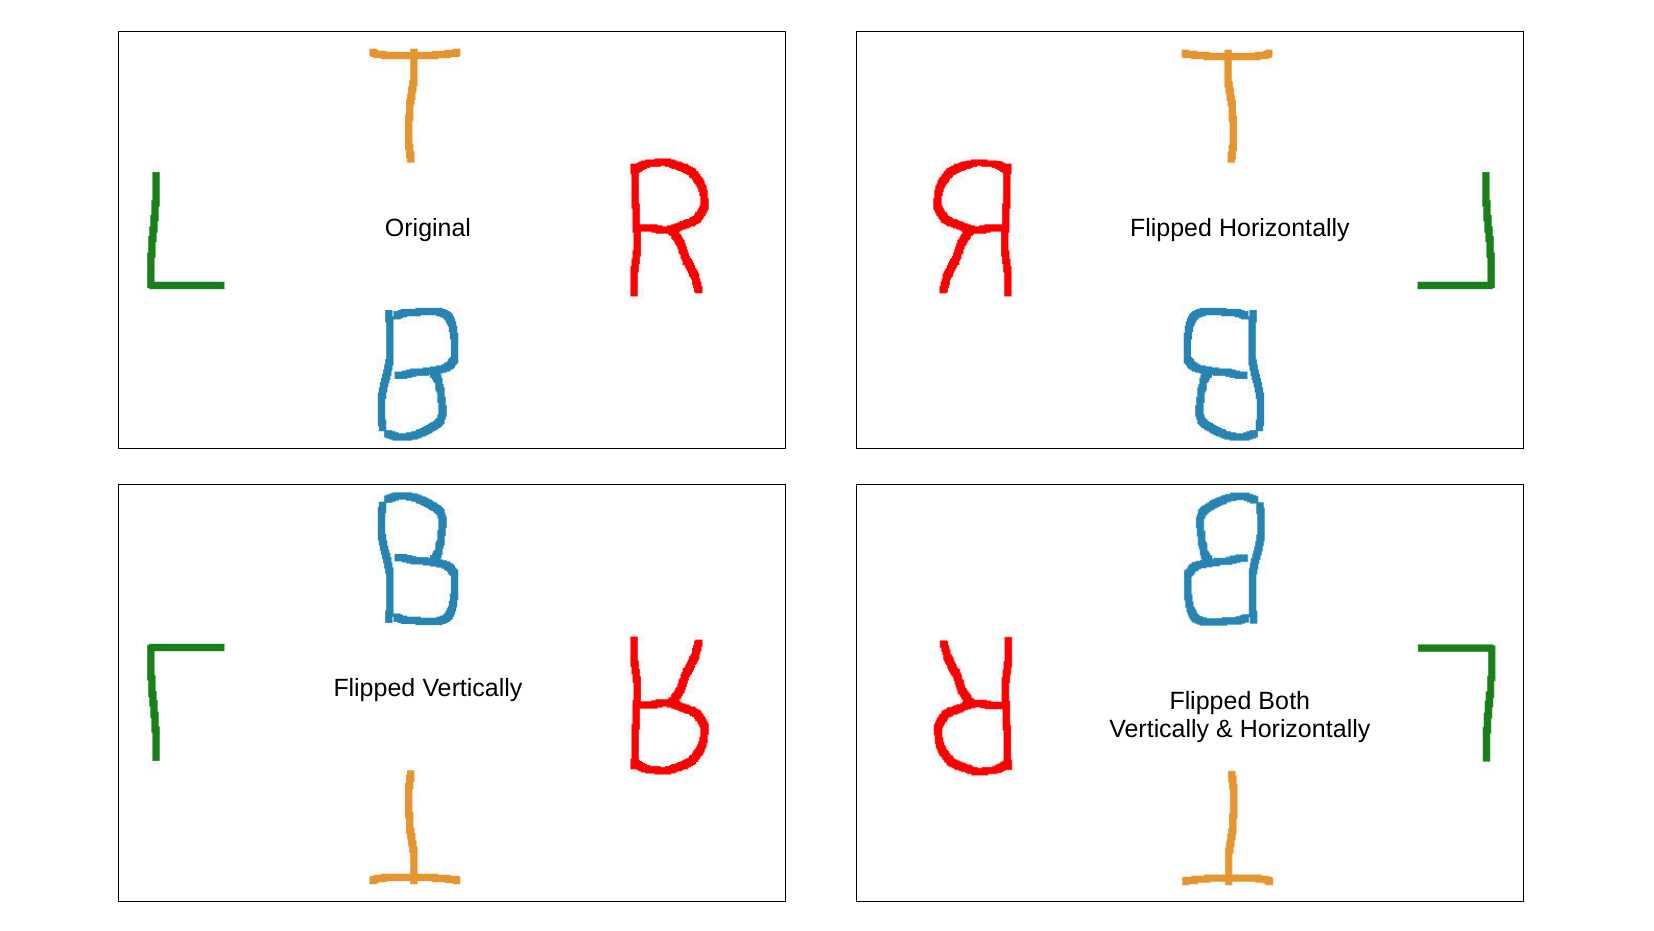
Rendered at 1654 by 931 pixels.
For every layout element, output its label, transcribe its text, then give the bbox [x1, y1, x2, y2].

text_box Flipped Horizontally [1062, 206, 1418, 250]
text_box Flipped Both Vertically & Horizontally [1062, 679, 1418, 750]
picture [118, 484, 786, 902]
text_box Flipped Vertically [236, 665, 621, 709]
text_box Original [324, 206, 532, 250]
picture [856, 484, 1524, 902]
picture [856, 31, 1524, 449]
picture [118, 31, 786, 449]
